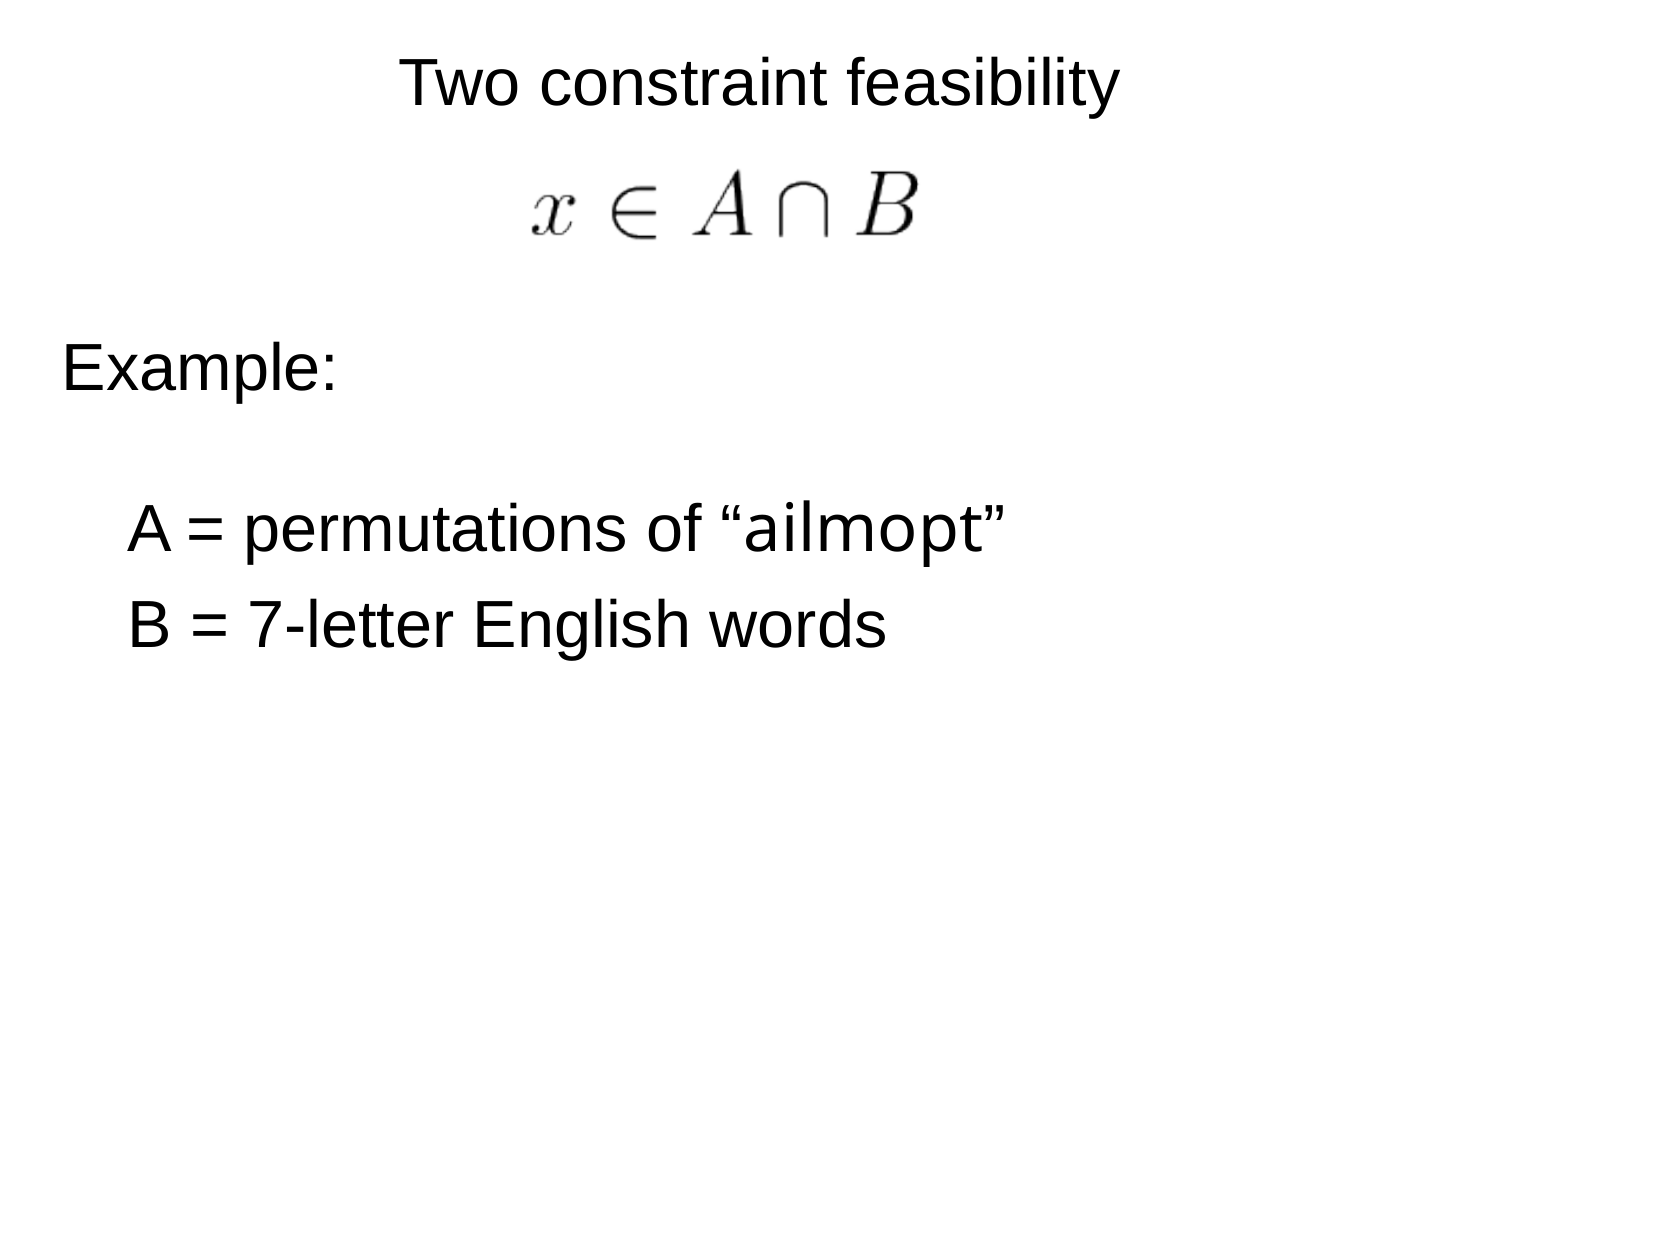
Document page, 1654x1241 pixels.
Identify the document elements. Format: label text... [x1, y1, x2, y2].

text_box B = 7-letter English words [112, 579, 1416, 669]
picture [530, 167, 923, 243]
text_box Two constraint feasibility [384, 37, 1654, 128]
text_box A = permutations of “ailmopt” [112, 472, 1416, 573]
text_box Example: [47, 322, 1351, 413]
